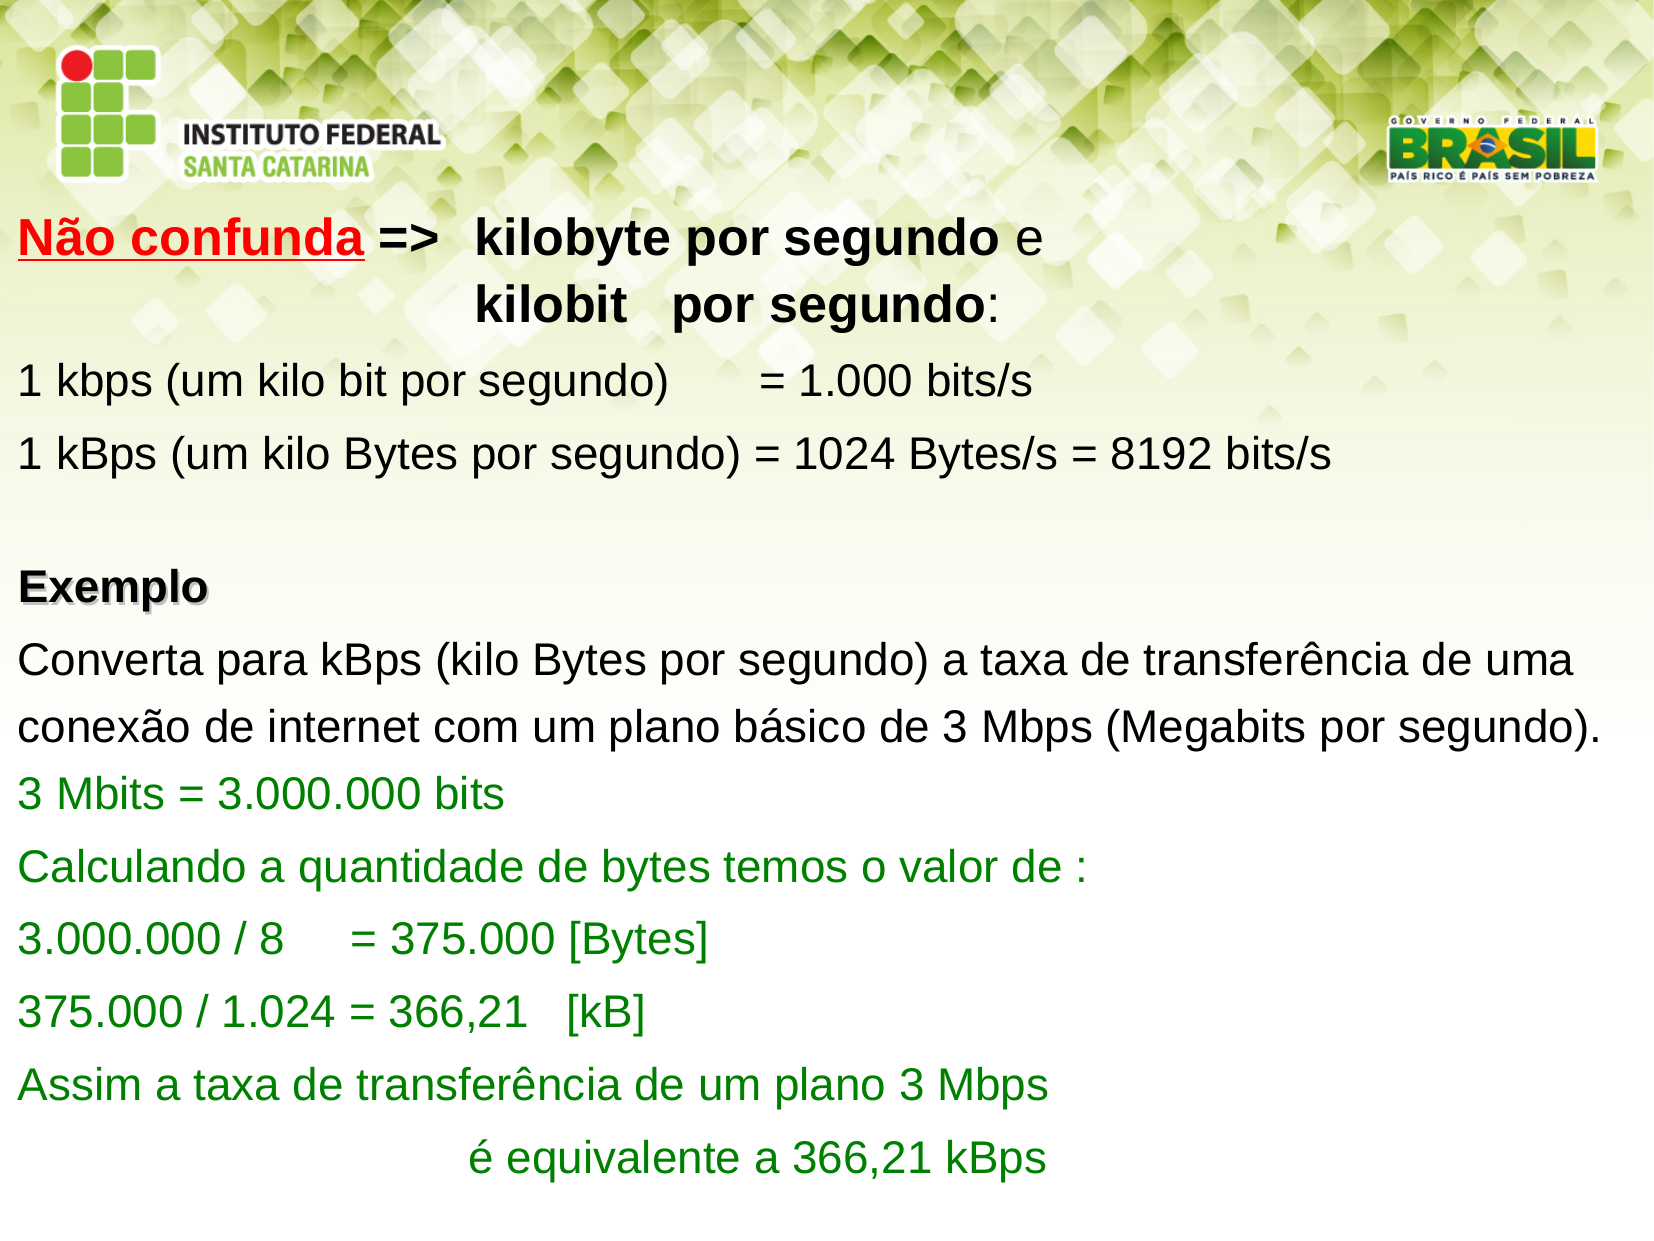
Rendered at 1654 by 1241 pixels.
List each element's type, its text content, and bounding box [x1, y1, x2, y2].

picture [0, 0, 1654, 1241]
list Não confunda => kilobyte por segundo e kilobit por segundo: 1 kbps (um kilo bit por segundo) = 1.000 bits/s 1 kBps (um kilo Bytes por segundo) = 1024 Bytes/s = 8192 bits/s Exemplo Converta para kBps (kilo Bytes por segundo) a taxa de transferência de uma conexão de internet com um plano básico de 3 Mbps (Megabits por segundo). 3 Mbits = 3.000.000 bits Calculando a quantidade de bytes temos o valor de : 3.000.000 / 8 = 375.000 [Bytes] 375.000 / 1.024 = 366,21 [kB] Assim a taxa de transferência de um plano 3 Mbps é equivalente a 366,21 kBps [17, 194, 1642, 1207]
